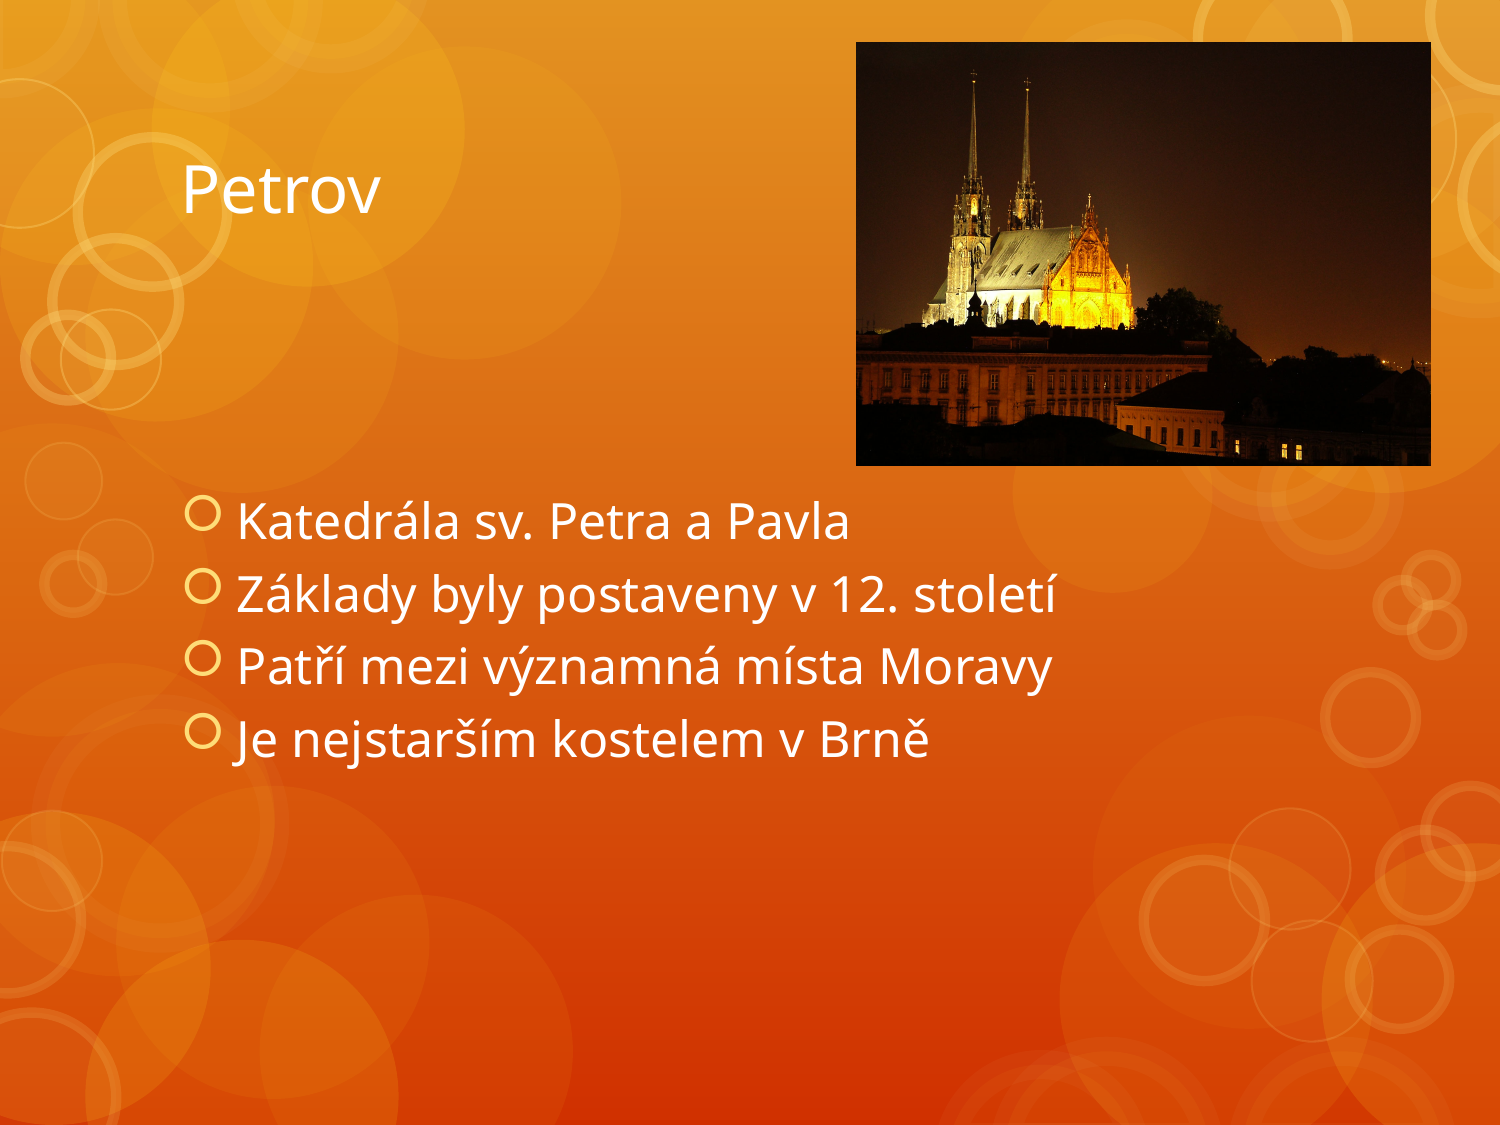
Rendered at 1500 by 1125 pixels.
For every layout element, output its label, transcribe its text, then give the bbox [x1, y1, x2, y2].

list Katedrála sv. Petra a Pavla Základy byly postaveny v 12. století Patří mezi významná místa Moravy Je nejstarším kostelem v Brně [165, 296, 1335, 962]
picture [856, 42, 1431, 466]
title Petrov [165, 110, 856, 263]
